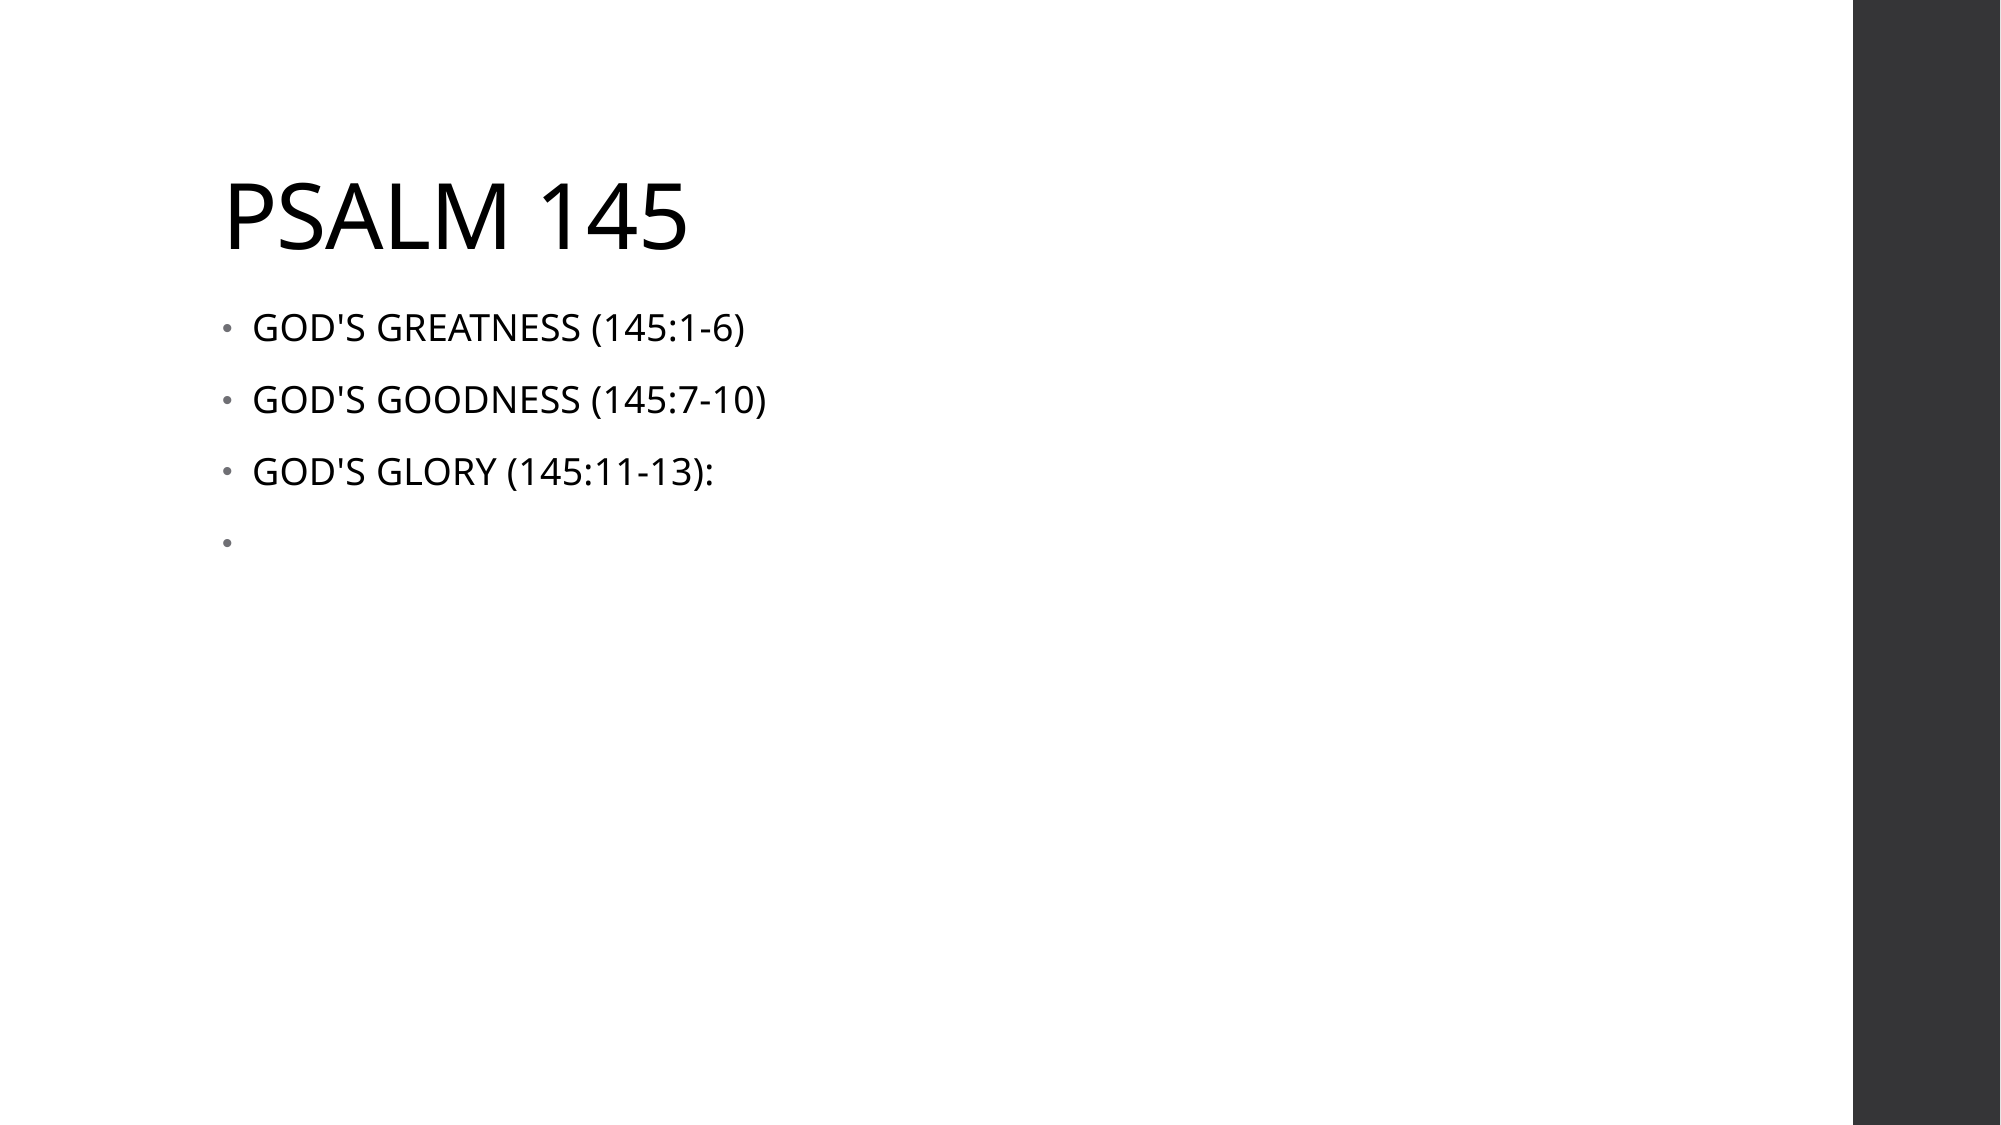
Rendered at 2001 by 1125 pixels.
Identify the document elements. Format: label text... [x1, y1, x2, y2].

list GOD'S GREATNESS (145:1-6) GOD'S GOODNESS (145:7-10) GOD'S GLORY (145:11-13): [206, 299, 1617, 1014]
title PSALM 145 [206, 60, 1797, 278]
